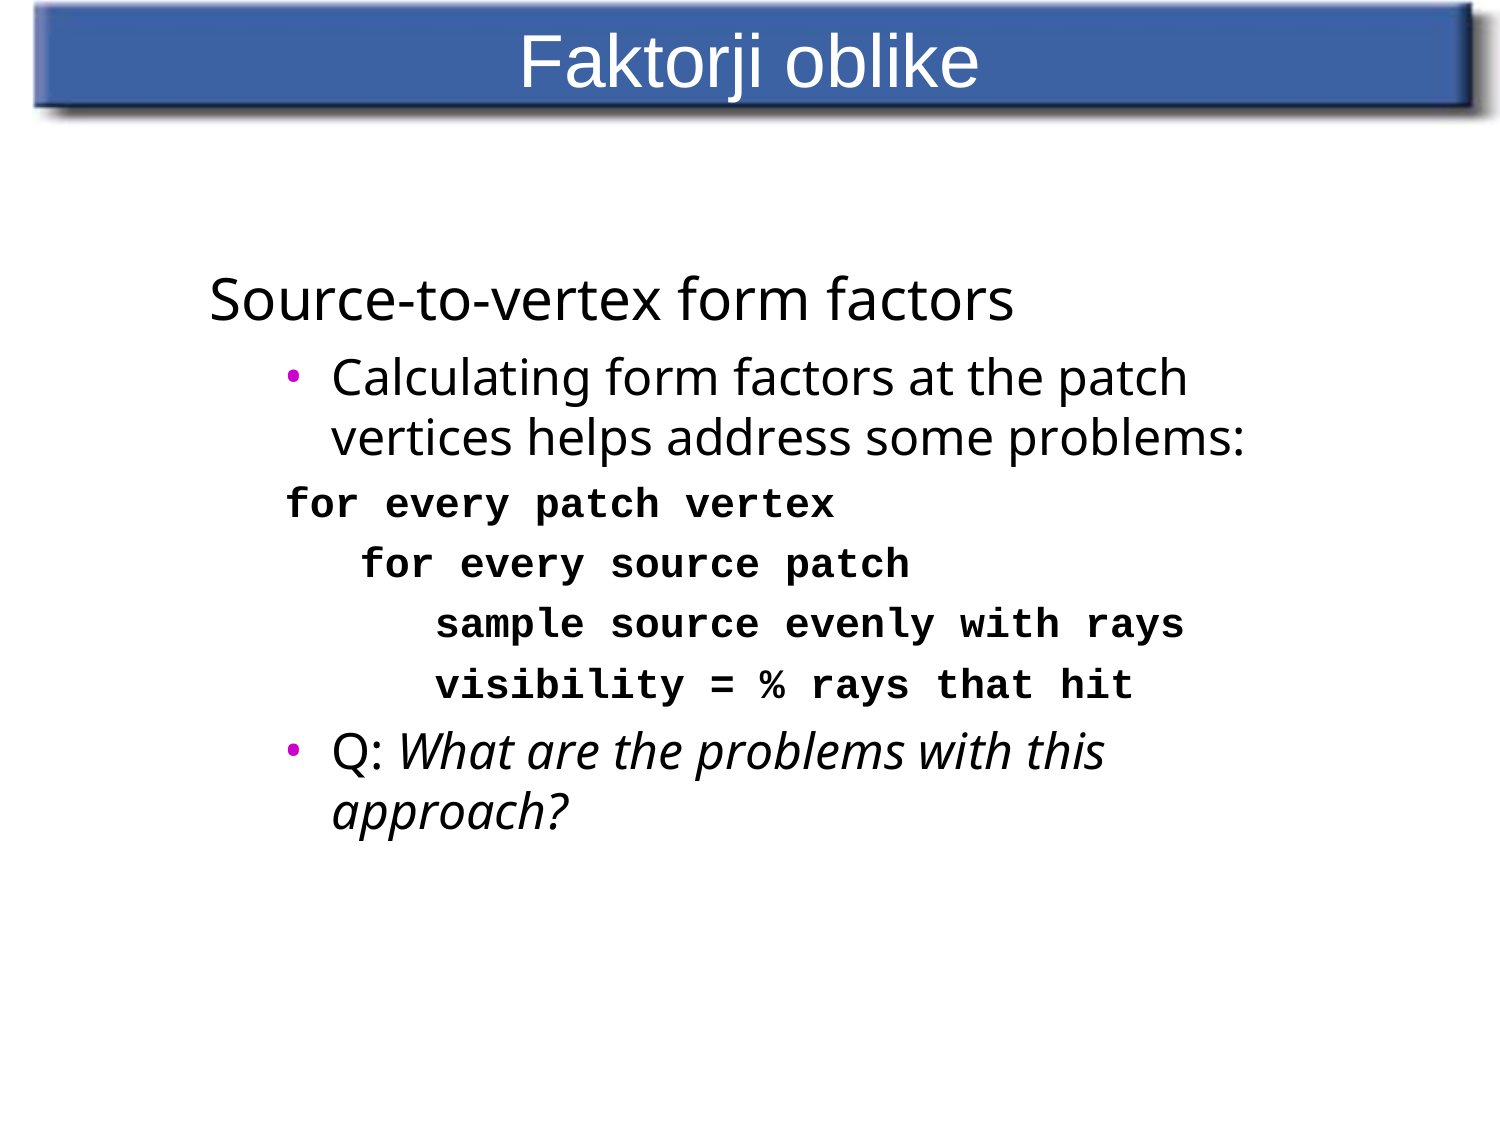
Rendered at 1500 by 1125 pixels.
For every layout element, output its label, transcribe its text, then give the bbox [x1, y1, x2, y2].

picture [32, 0, 1500, 127]
title Faktorji oblike [112, 0, 1388, 110]
list Source-to-vertex form factors Calculating form factors at the patch vertices helps address some problems: for every patch vertex for every source patch sample source evenly with rays visibility = % rays that hit Q: What are the problems with this approach? [195, 254, 1341, 907]
